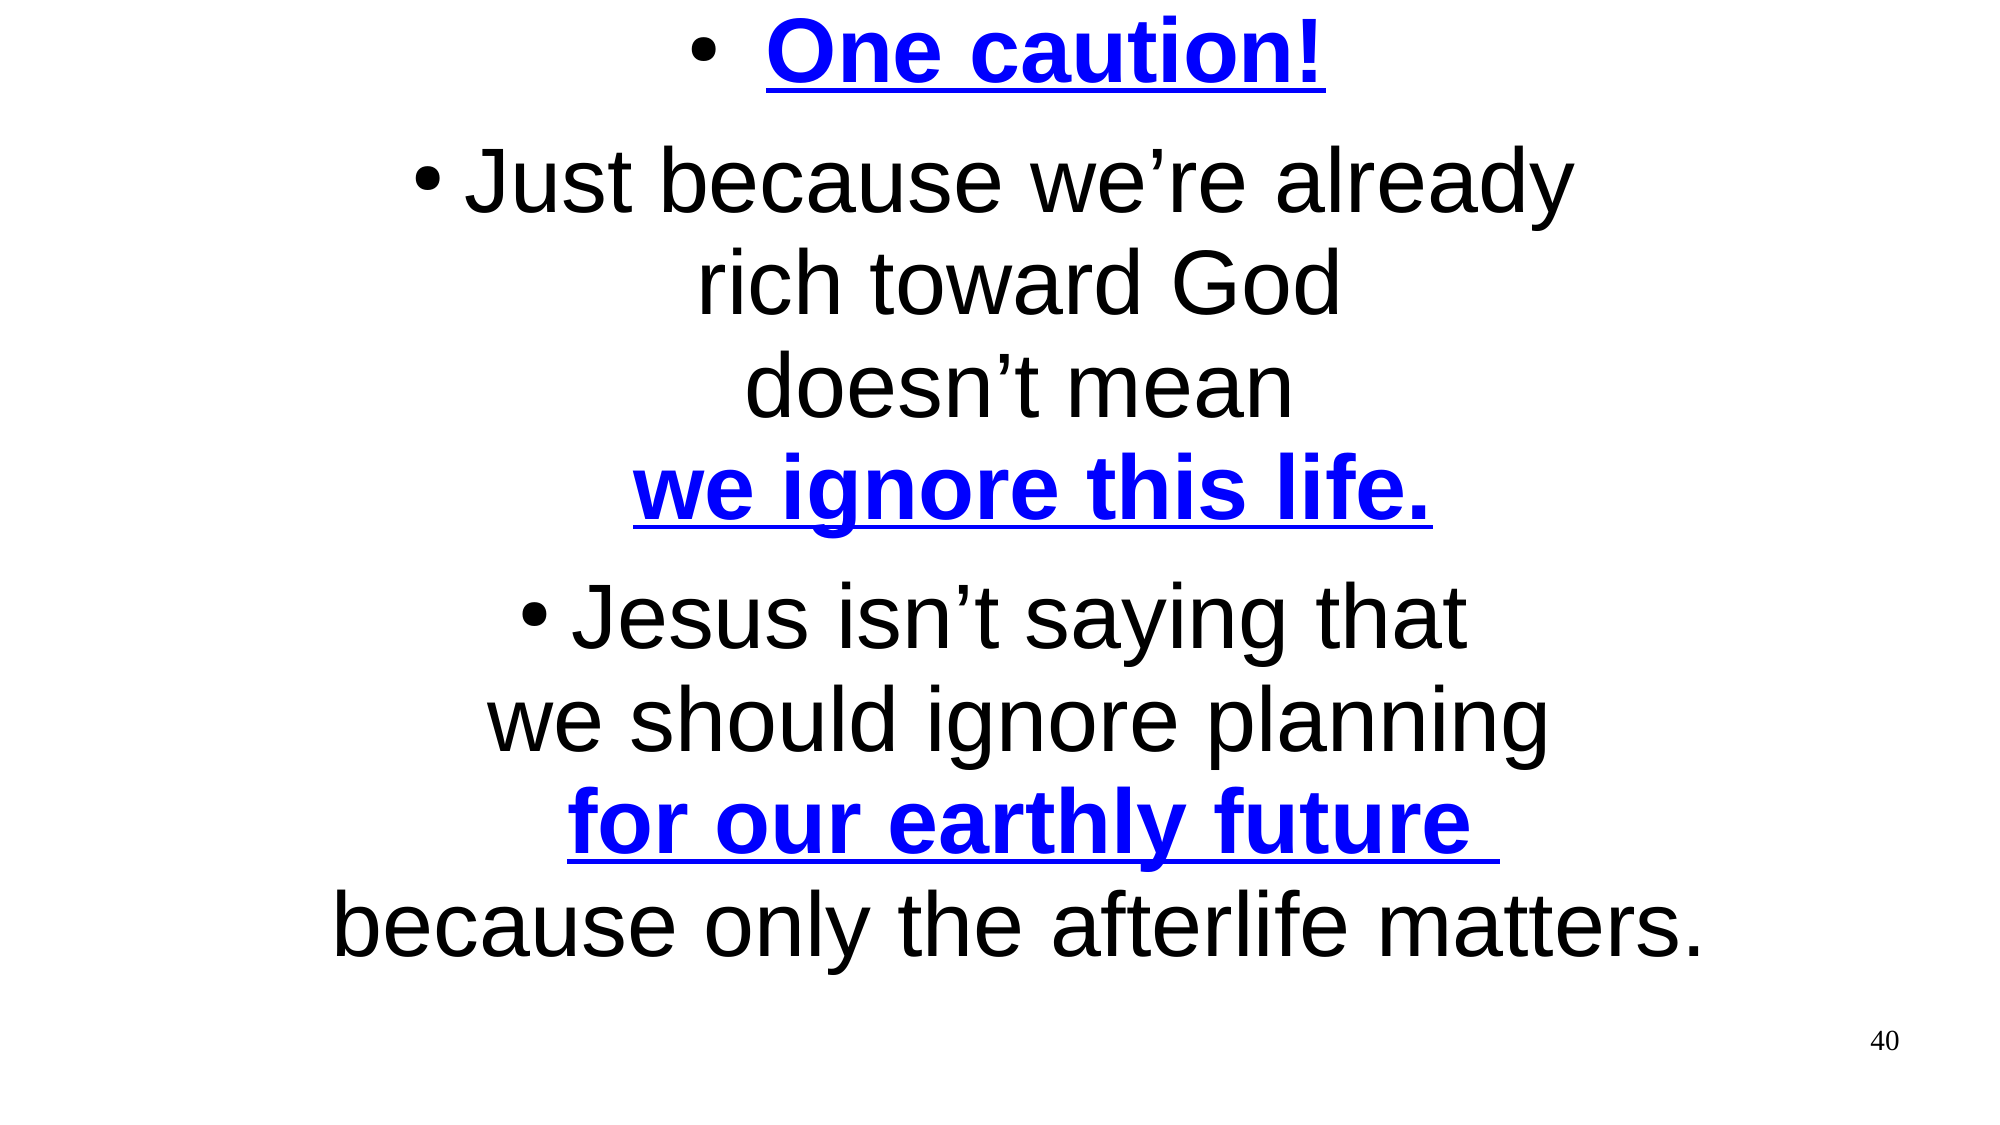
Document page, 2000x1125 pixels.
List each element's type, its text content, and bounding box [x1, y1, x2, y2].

list One caution! Just because we’re already rich toward God doesn’t mean we ignore this life. Jesus isn’t saying that we should ignore planning for our earthly future because only the afterlife matters. [0, 0, 1996, 1123]
